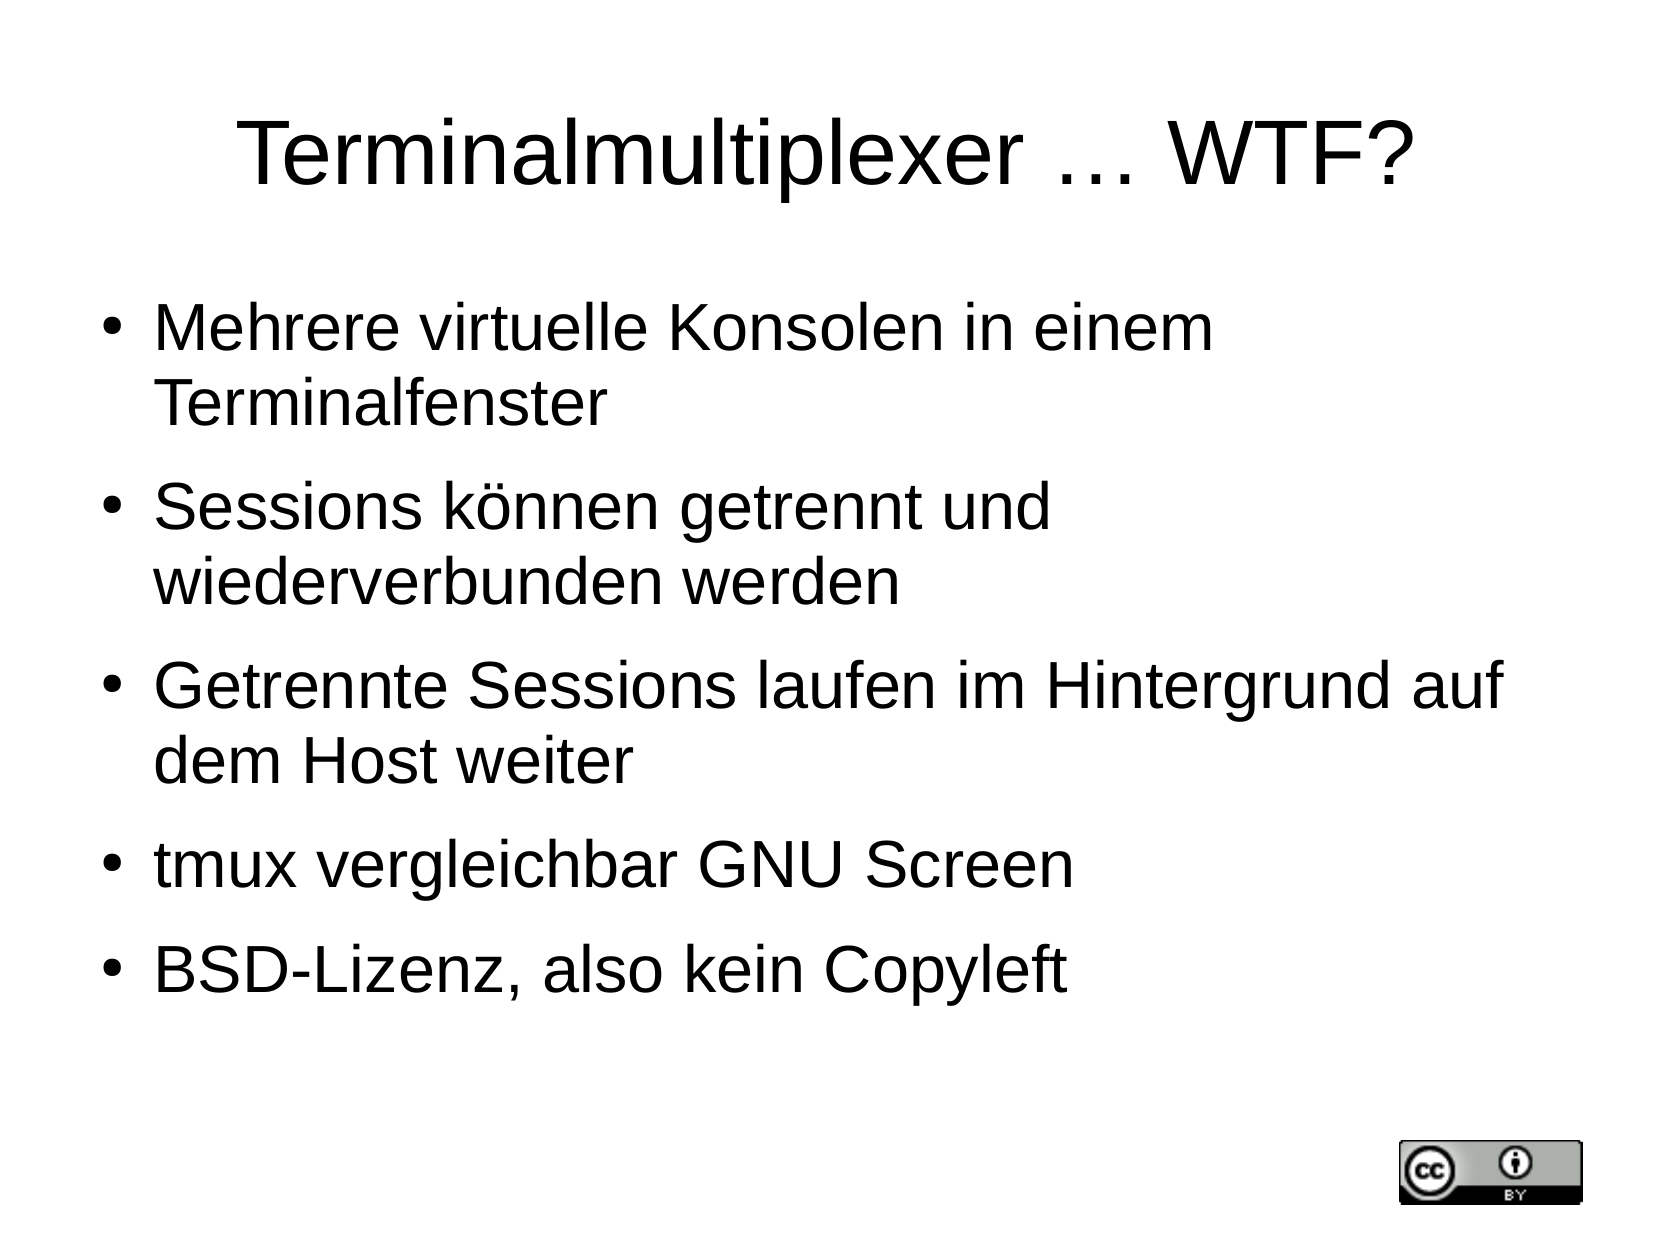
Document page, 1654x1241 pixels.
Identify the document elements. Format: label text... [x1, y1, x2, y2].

picture [1399, 1140, 1583, 1205]
list Mehrere virtuelle Konsolen in einem Terminalfenster Sessions können getrennt und wiederverbunden werden Getrennte Sessions laufen im Hintergrund auf dem Host weiter tmux vergleichbar GNU Screen BSD-Lizenz, also kein Copyleft [82, 290, 1571, 1010]
title Terminalmultiplexer … WTF? [82, 49, 1571, 257]
